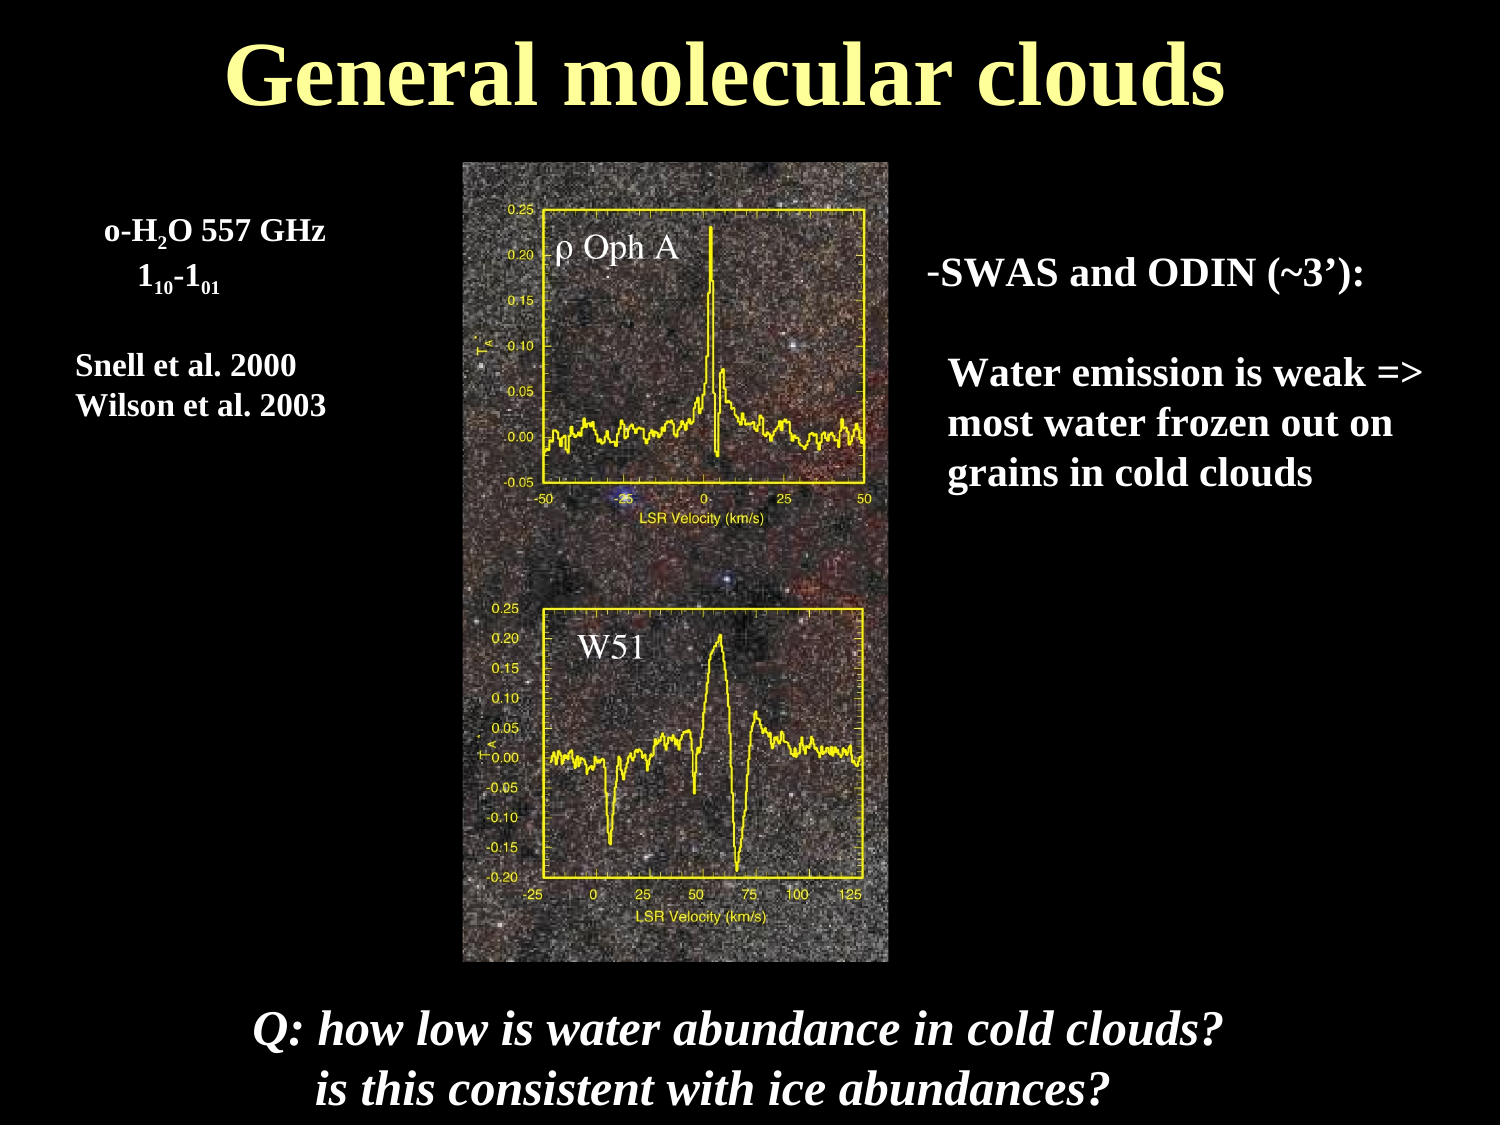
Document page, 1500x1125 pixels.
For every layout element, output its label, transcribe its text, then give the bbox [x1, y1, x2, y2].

text_box Snell et al. 2000 Wilson et al. 2003 [60, 335, 342, 431]
text_box o-H2O 557 GHz 110-101 [89, 199, 341, 307]
picture [462, 162, 889, 963]
text_box Q: how low is water abundance in cold clouds? is this consistent with ice abundances? [237, 987, 1253, 1123]
text_box SWAS and ODIN (~3’): Water emission is weak => most water frozen out on grains in cold clouds [911, 237, 1440, 554]
title General molecular clouds [99, 0, 1375, 163]
